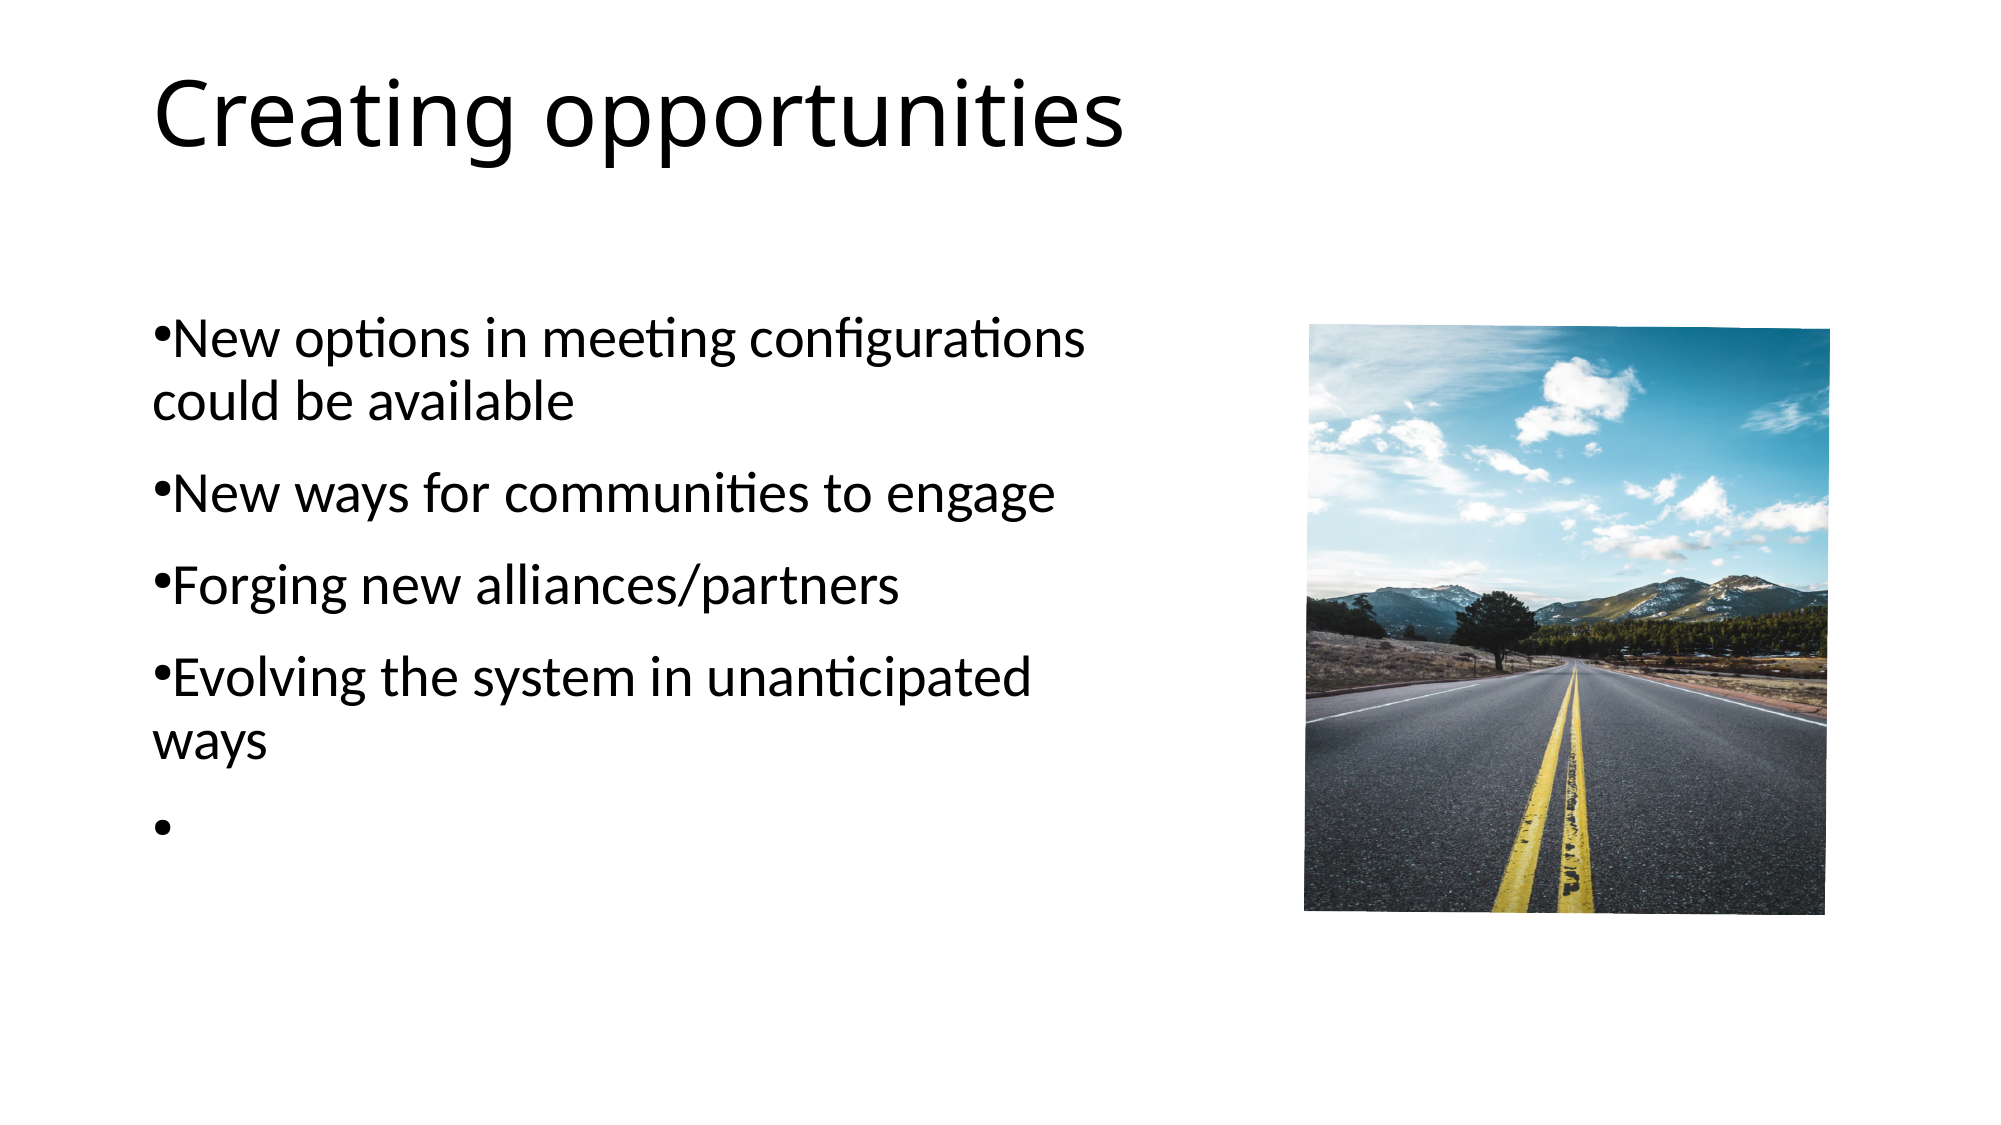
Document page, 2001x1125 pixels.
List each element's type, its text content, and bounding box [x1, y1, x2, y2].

title Creating opportunities [137, 59, 1863, 278]
list New options in meeting configurations could be available New ways for communities to engage Forging new alliances/partners Evolving the system in unanticipated ways [137, 299, 1111, 1014]
picture [1303, 323, 1830, 915]
